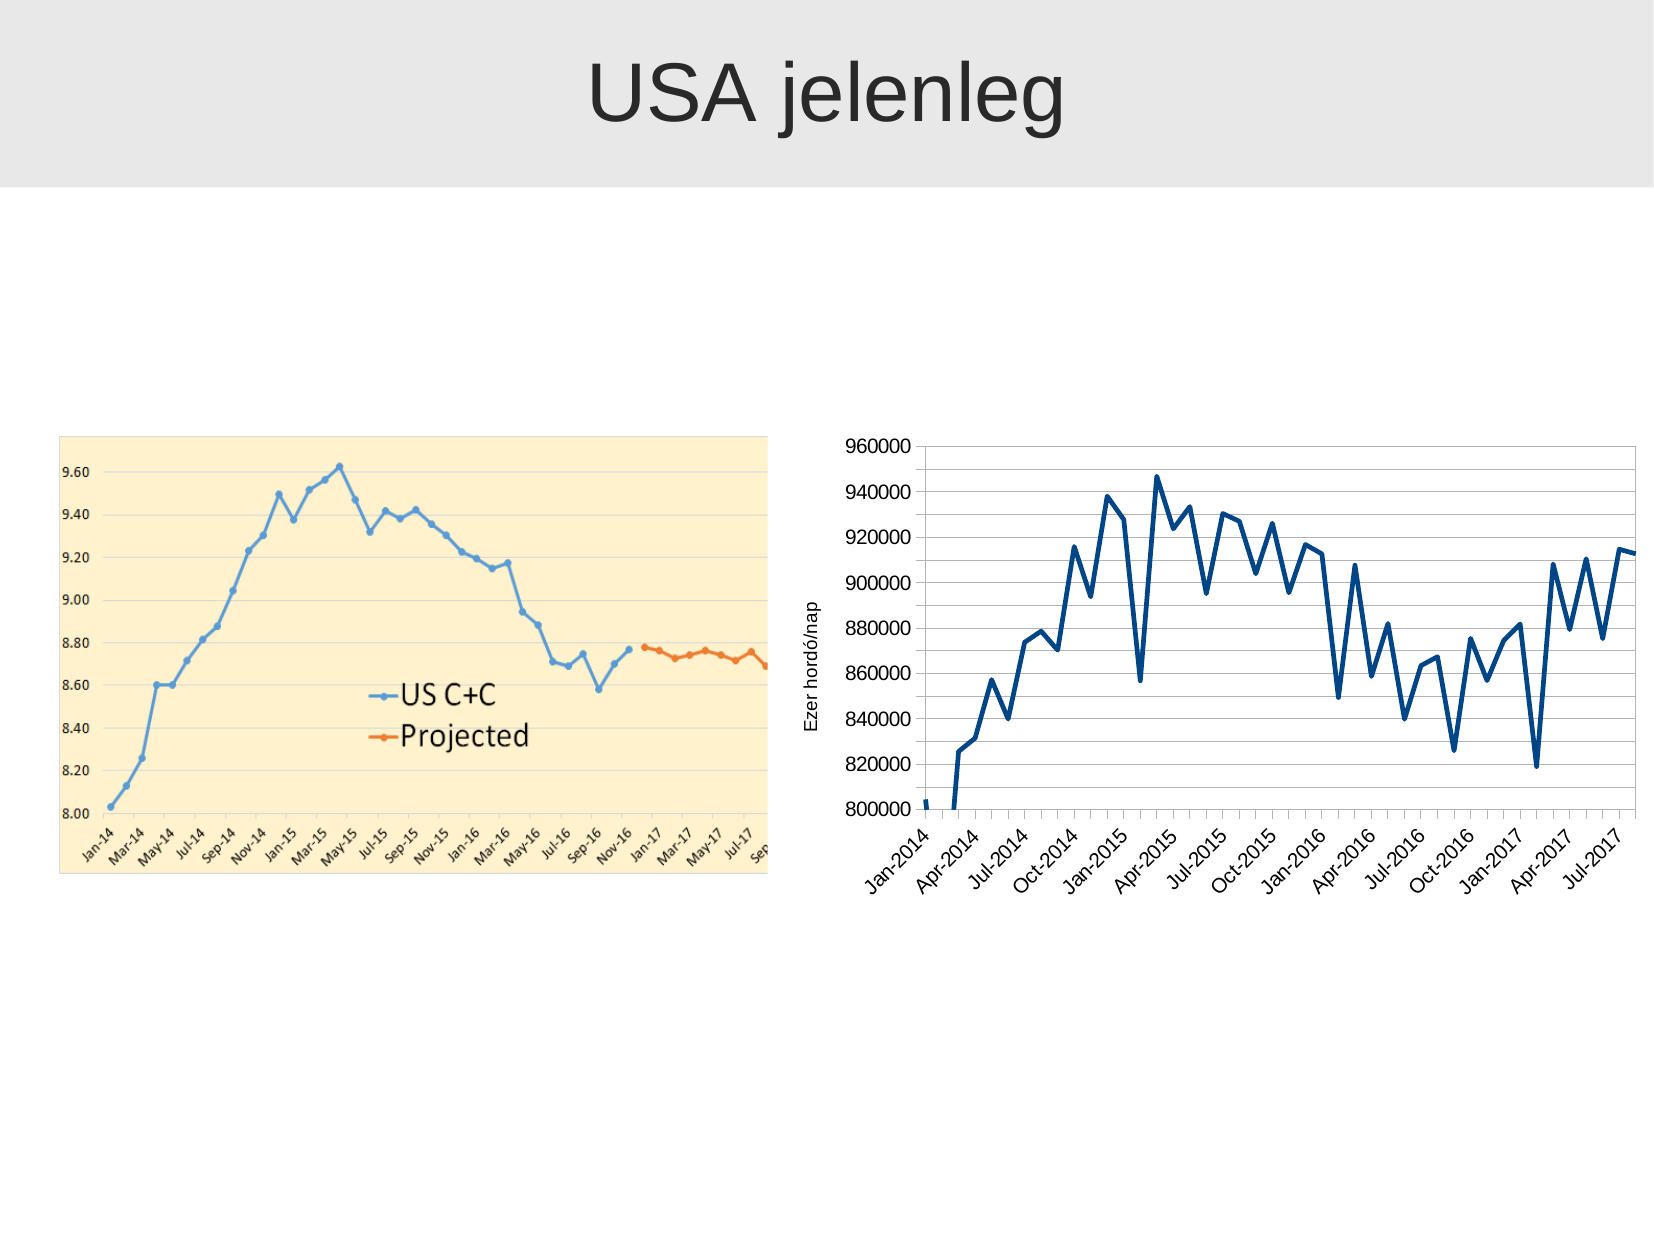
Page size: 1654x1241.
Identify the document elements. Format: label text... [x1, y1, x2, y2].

chart [767, 425, 1654, 910]
picture [59, 436, 767, 875]
text_box USA jelenleg [0, 0, 1654, 188]
